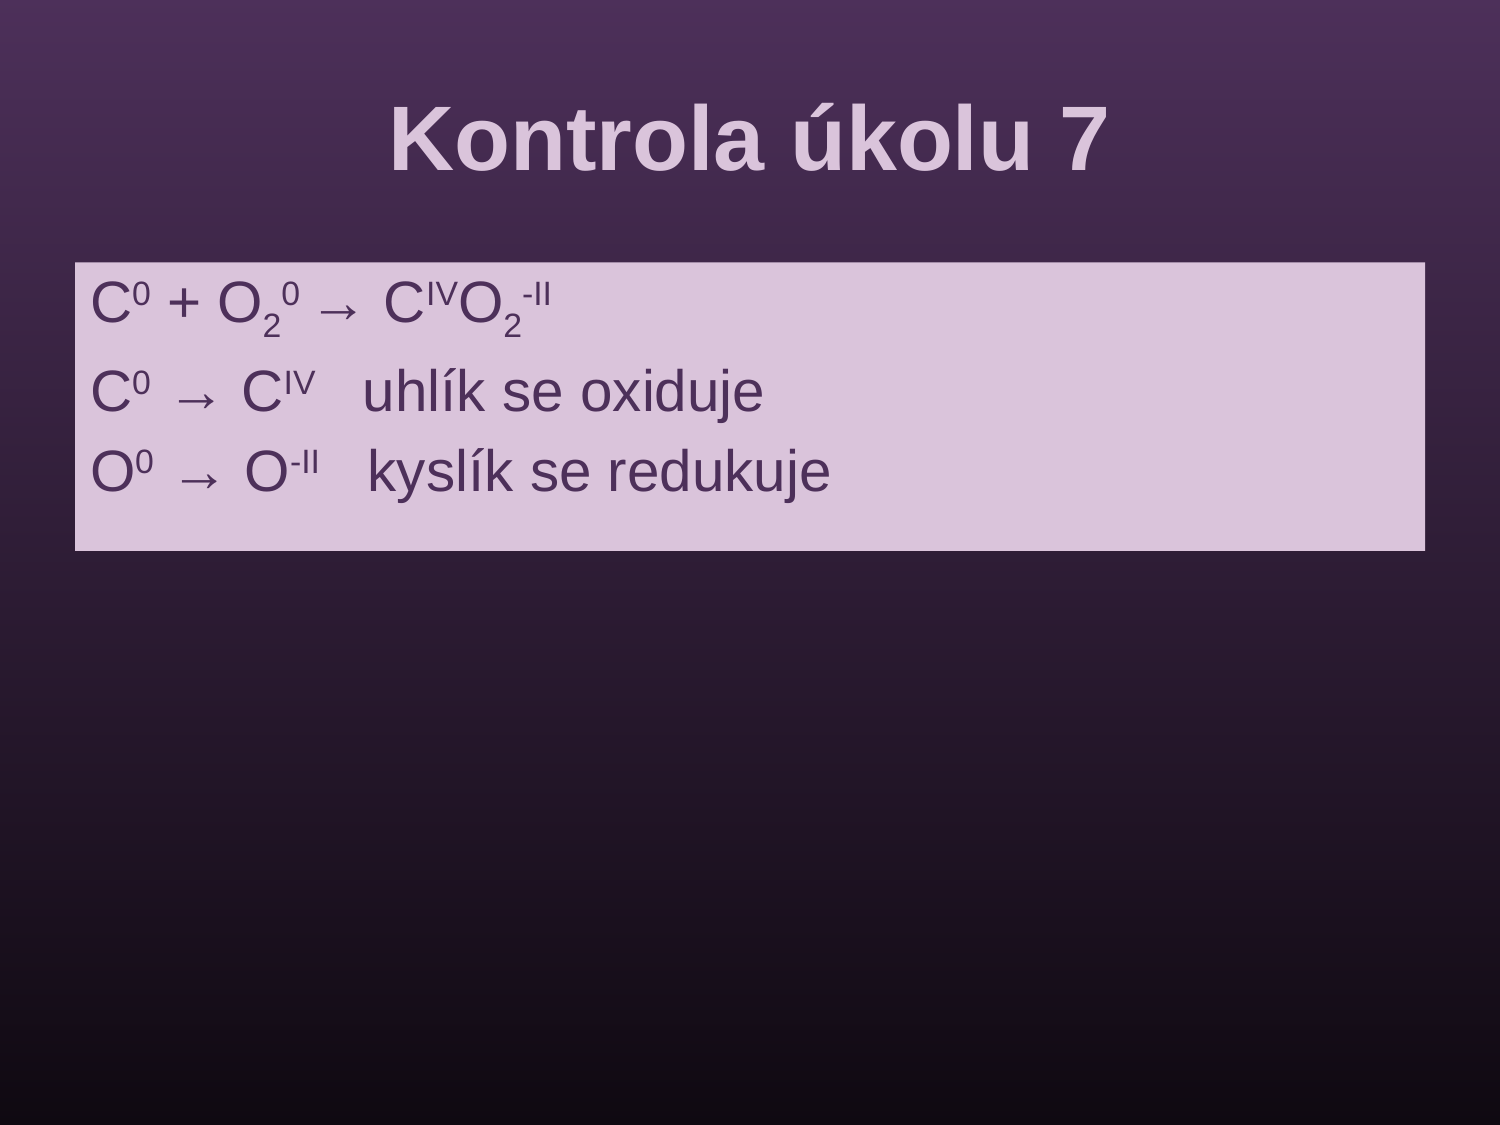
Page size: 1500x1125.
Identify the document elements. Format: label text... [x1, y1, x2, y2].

list C0 + O20 → CIVO2-II C0 → CIV uhlík se oxiduje O0 → O-II kyslík se redukuje [75, 262, 1426, 551]
title Kontrola úkolu 7 [75, 45, 1426, 233]
